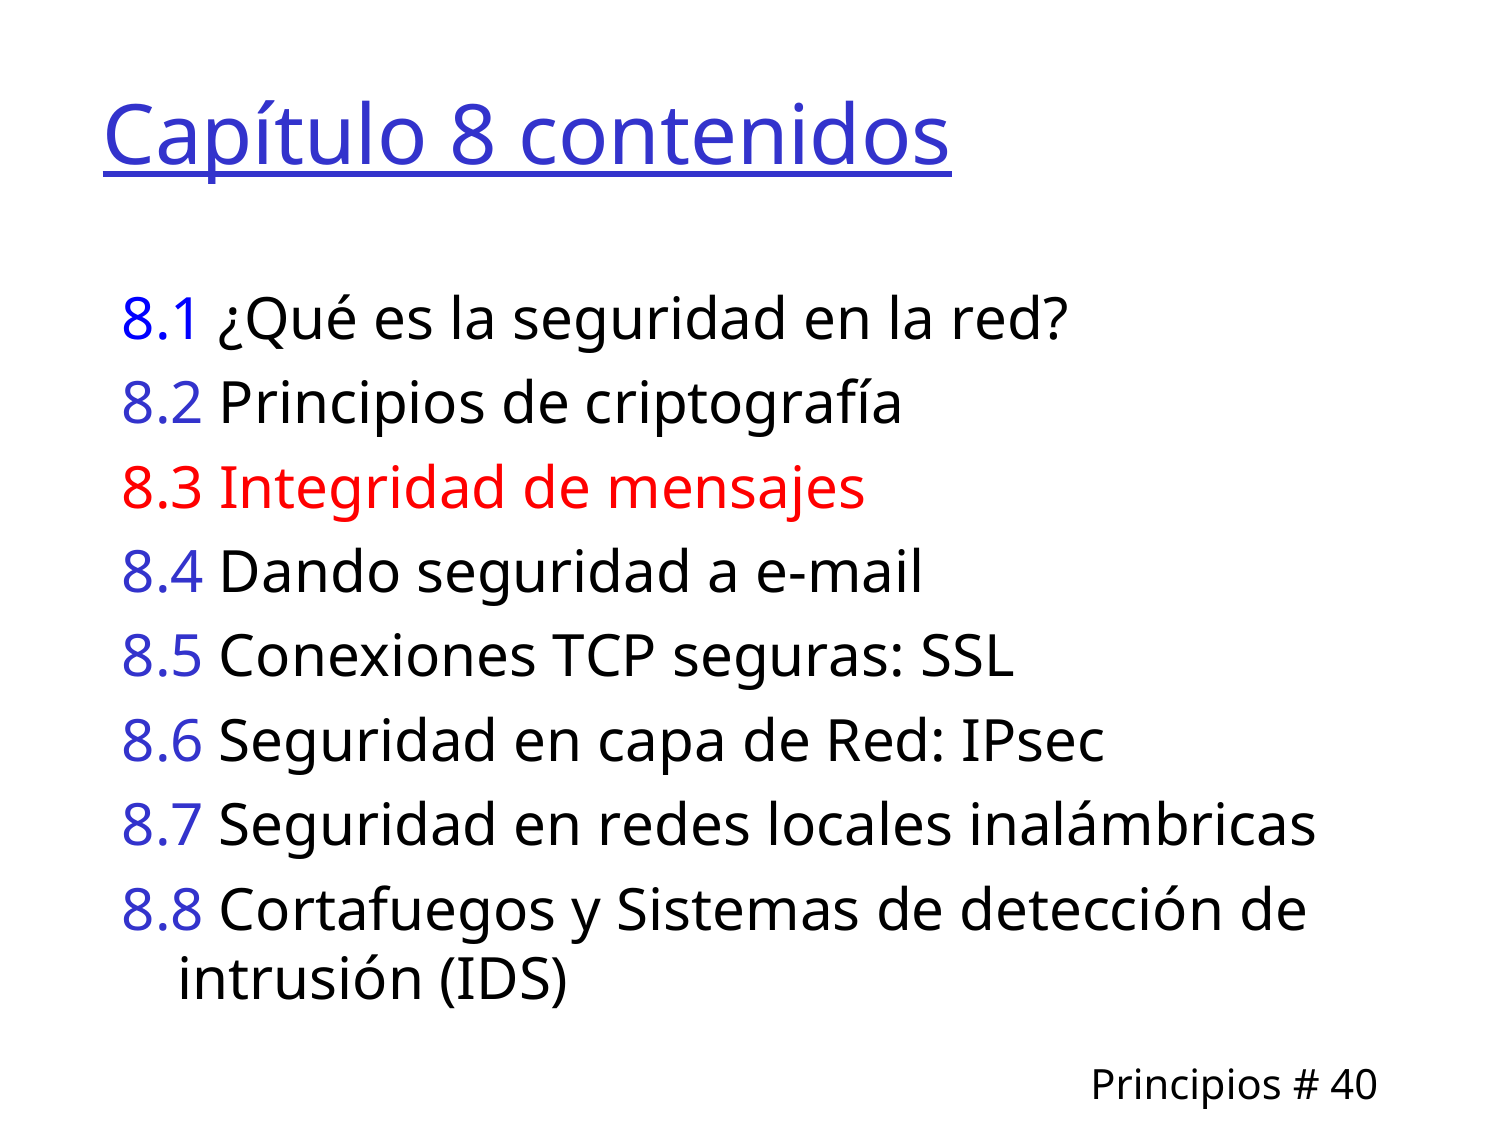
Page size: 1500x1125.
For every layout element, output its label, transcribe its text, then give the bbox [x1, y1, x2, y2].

title Capítulo 8 contenidos [87, 37, 1363, 225]
list 8.1 ¿Qué es la seguridad en la red? 8.2 Principios de criptografía 8.3 Integridad de mensajes 8.4 Dando seguridad a e-mail 8.5 Conexiones TCP seguras: SSL 8.6 Seguridad en capa de Red: IPsec 8.7 Seguridad en redes locales inalámbricas 8.8 Cortafuegos y Sistemas de detección de intrusión (IDS) [106, 273, 1382, 1037]
